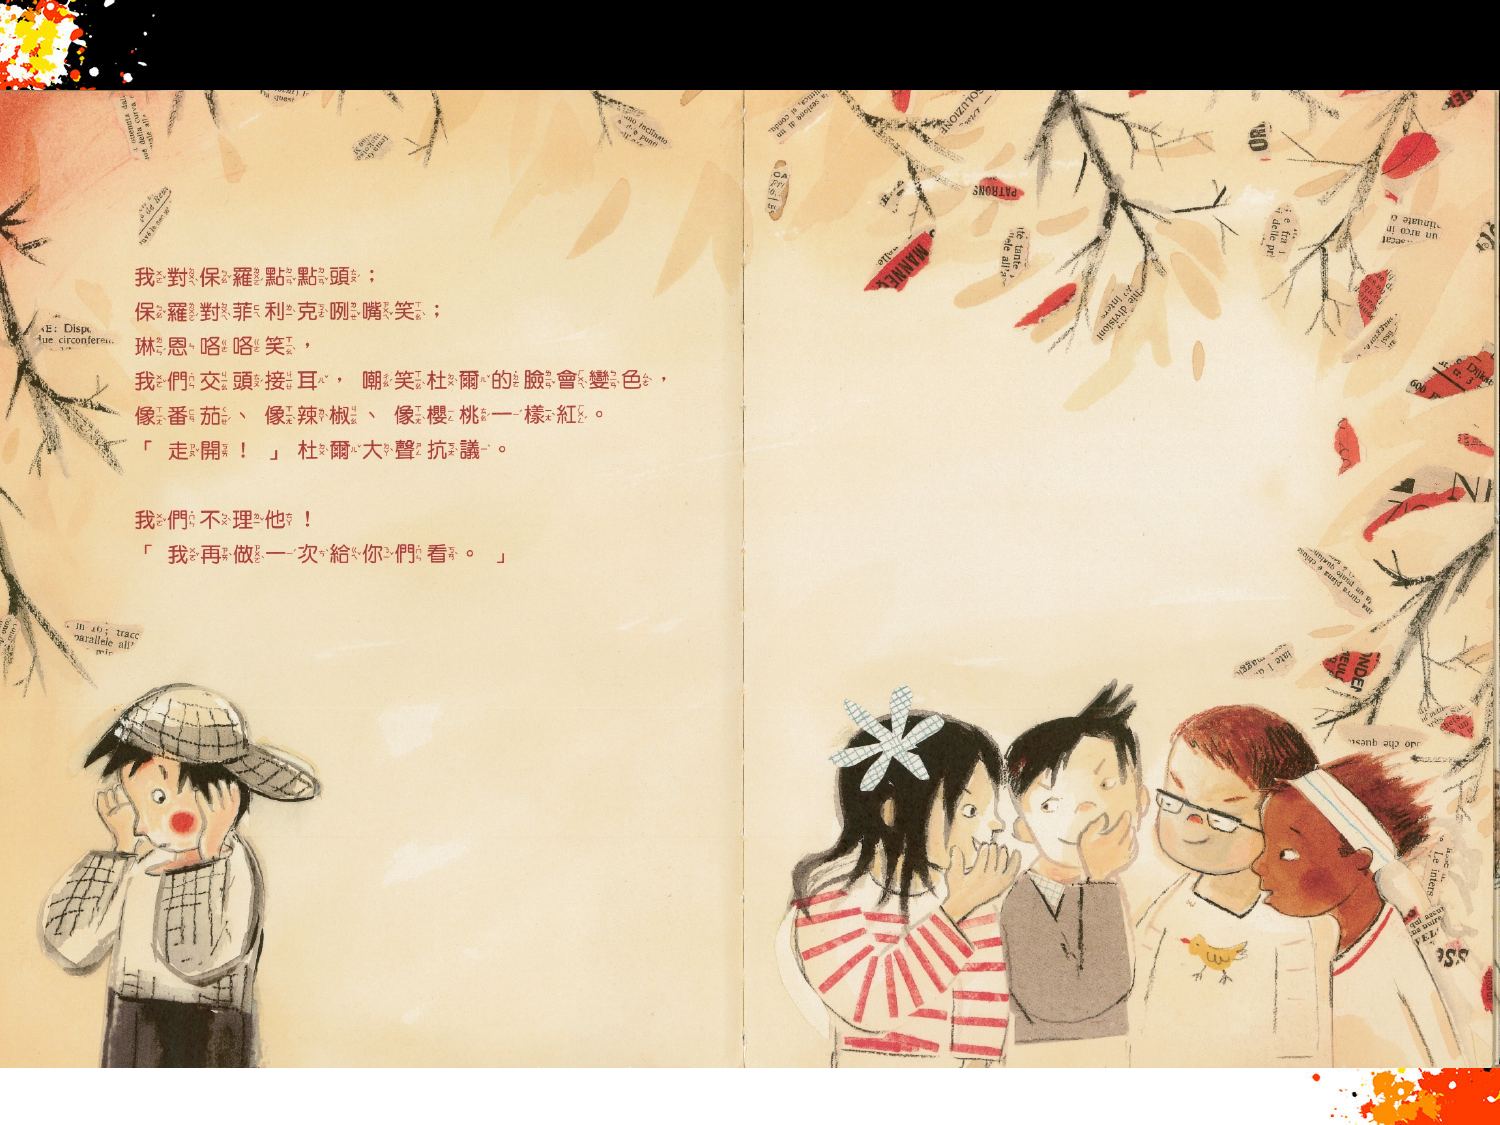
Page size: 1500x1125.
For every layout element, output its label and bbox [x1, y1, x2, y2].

picture [0, 90, 1500, 1068]
